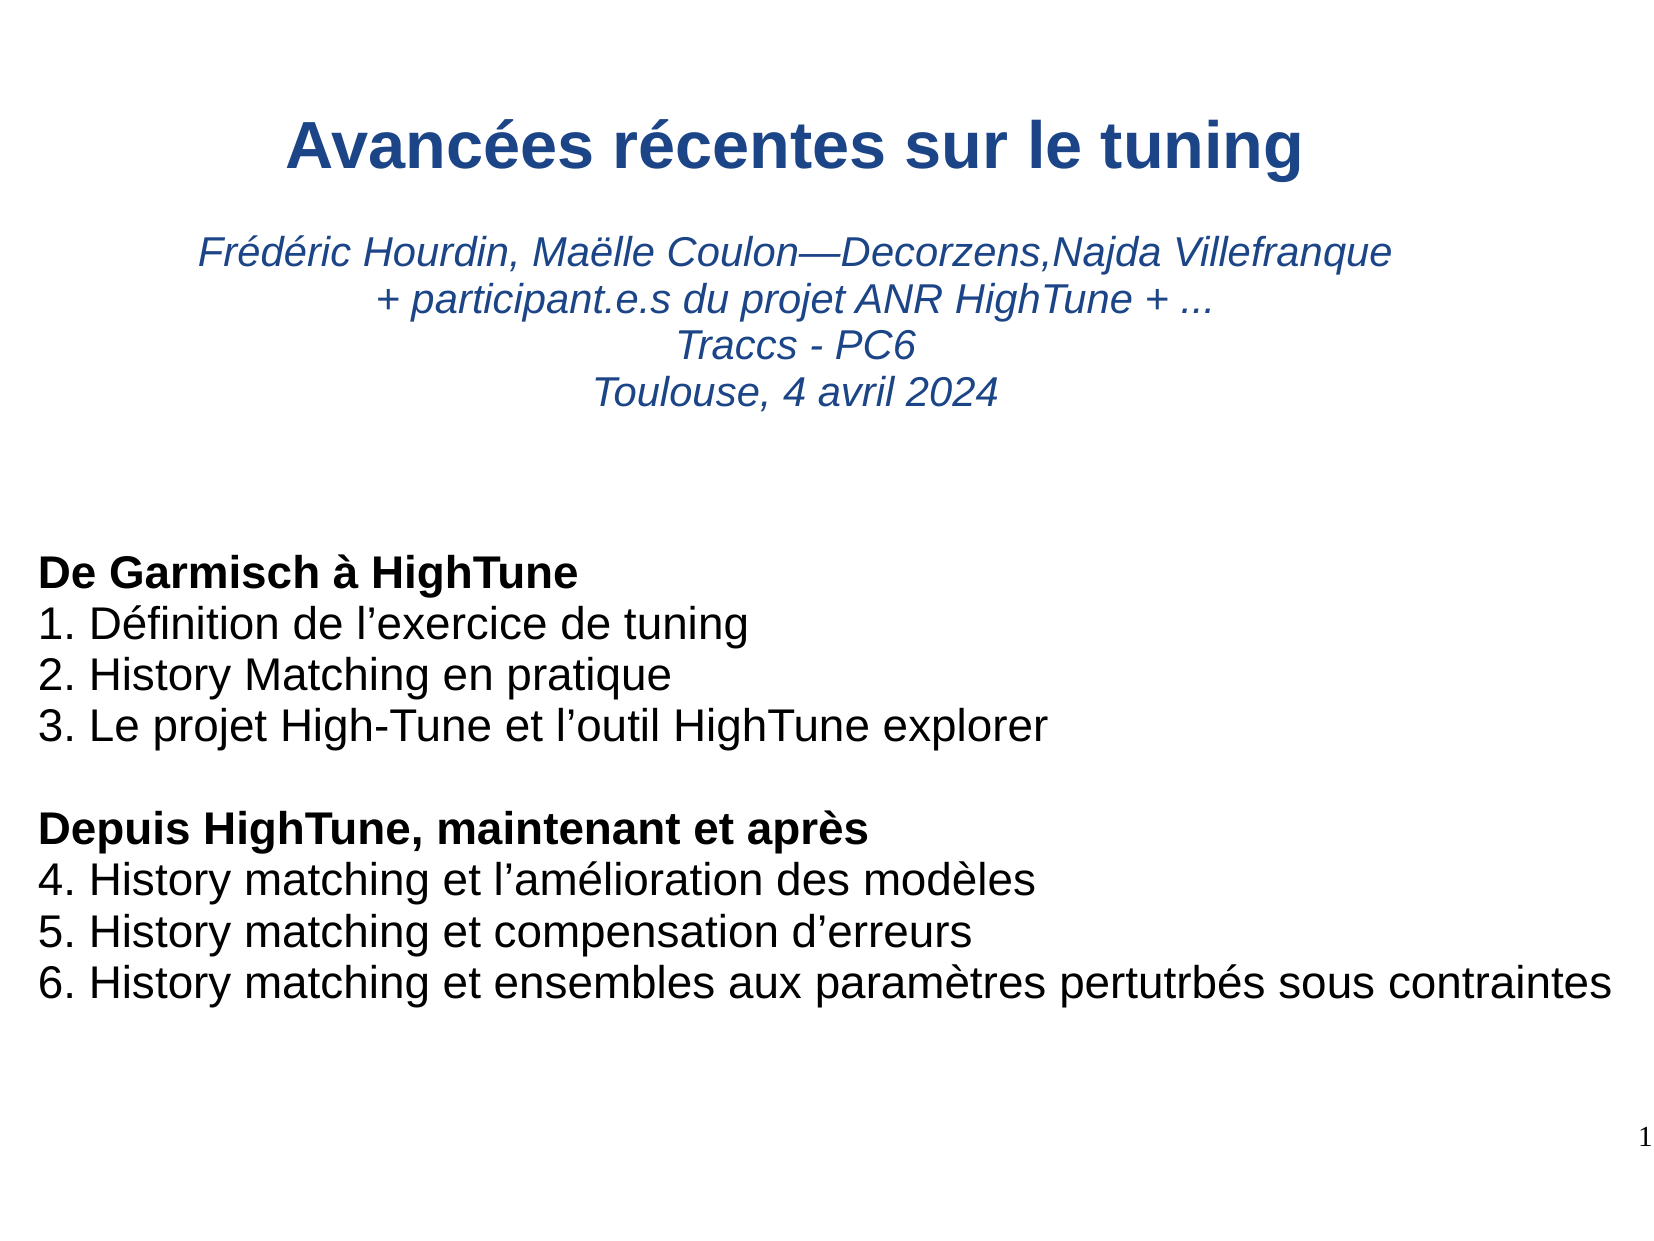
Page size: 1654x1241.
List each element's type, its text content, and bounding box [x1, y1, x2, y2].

text_box De Garmisch à HighTune 1. Définition de l’exercice de tuning 2. History Matching en pratique 3. Le projet High-Tune et l’outil HighTune explorer Depuis HighTune, maintenant et après 4. History matching et l’amélioration des modèles 5. History matching et compensation d’erreurs 6. History matching et ensembles aux paramètres pertutrbés sous contraintes [23, 539, 1629, 1216]
text_box Avancées récentes sur le tuning Frédéric Hourdin, Maëlle Coulon—Decorzens,Najda Villefranque + participant.e.s du projet ANR HighTune + ... Traccs - PC6 Toulouse, 4 avril 2024 [183, 25, 1475, 498]
